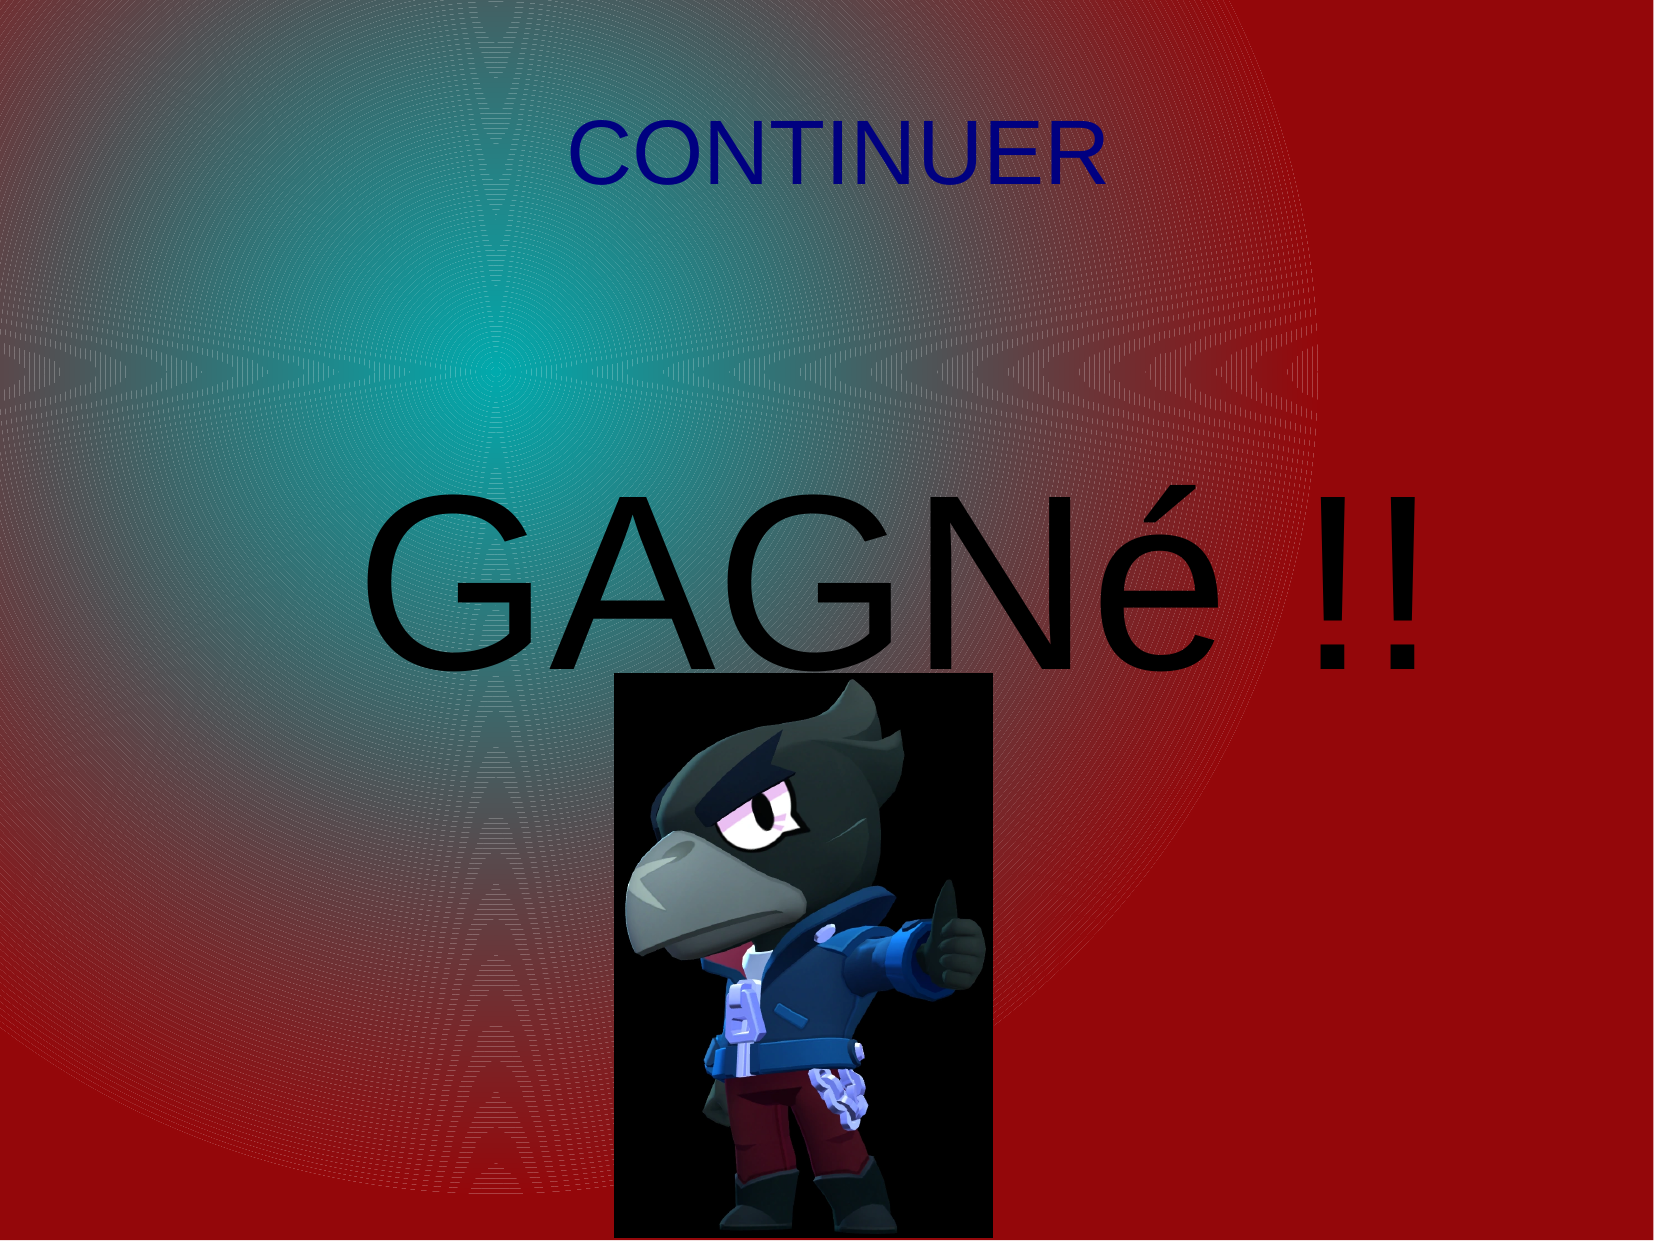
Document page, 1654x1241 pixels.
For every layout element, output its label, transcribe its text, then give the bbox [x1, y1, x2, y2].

title CONTINUER [94, 49, 1583, 257]
list GAGNé !! [248, 443, 1536, 945]
picture [614, 673, 993, 1238]
